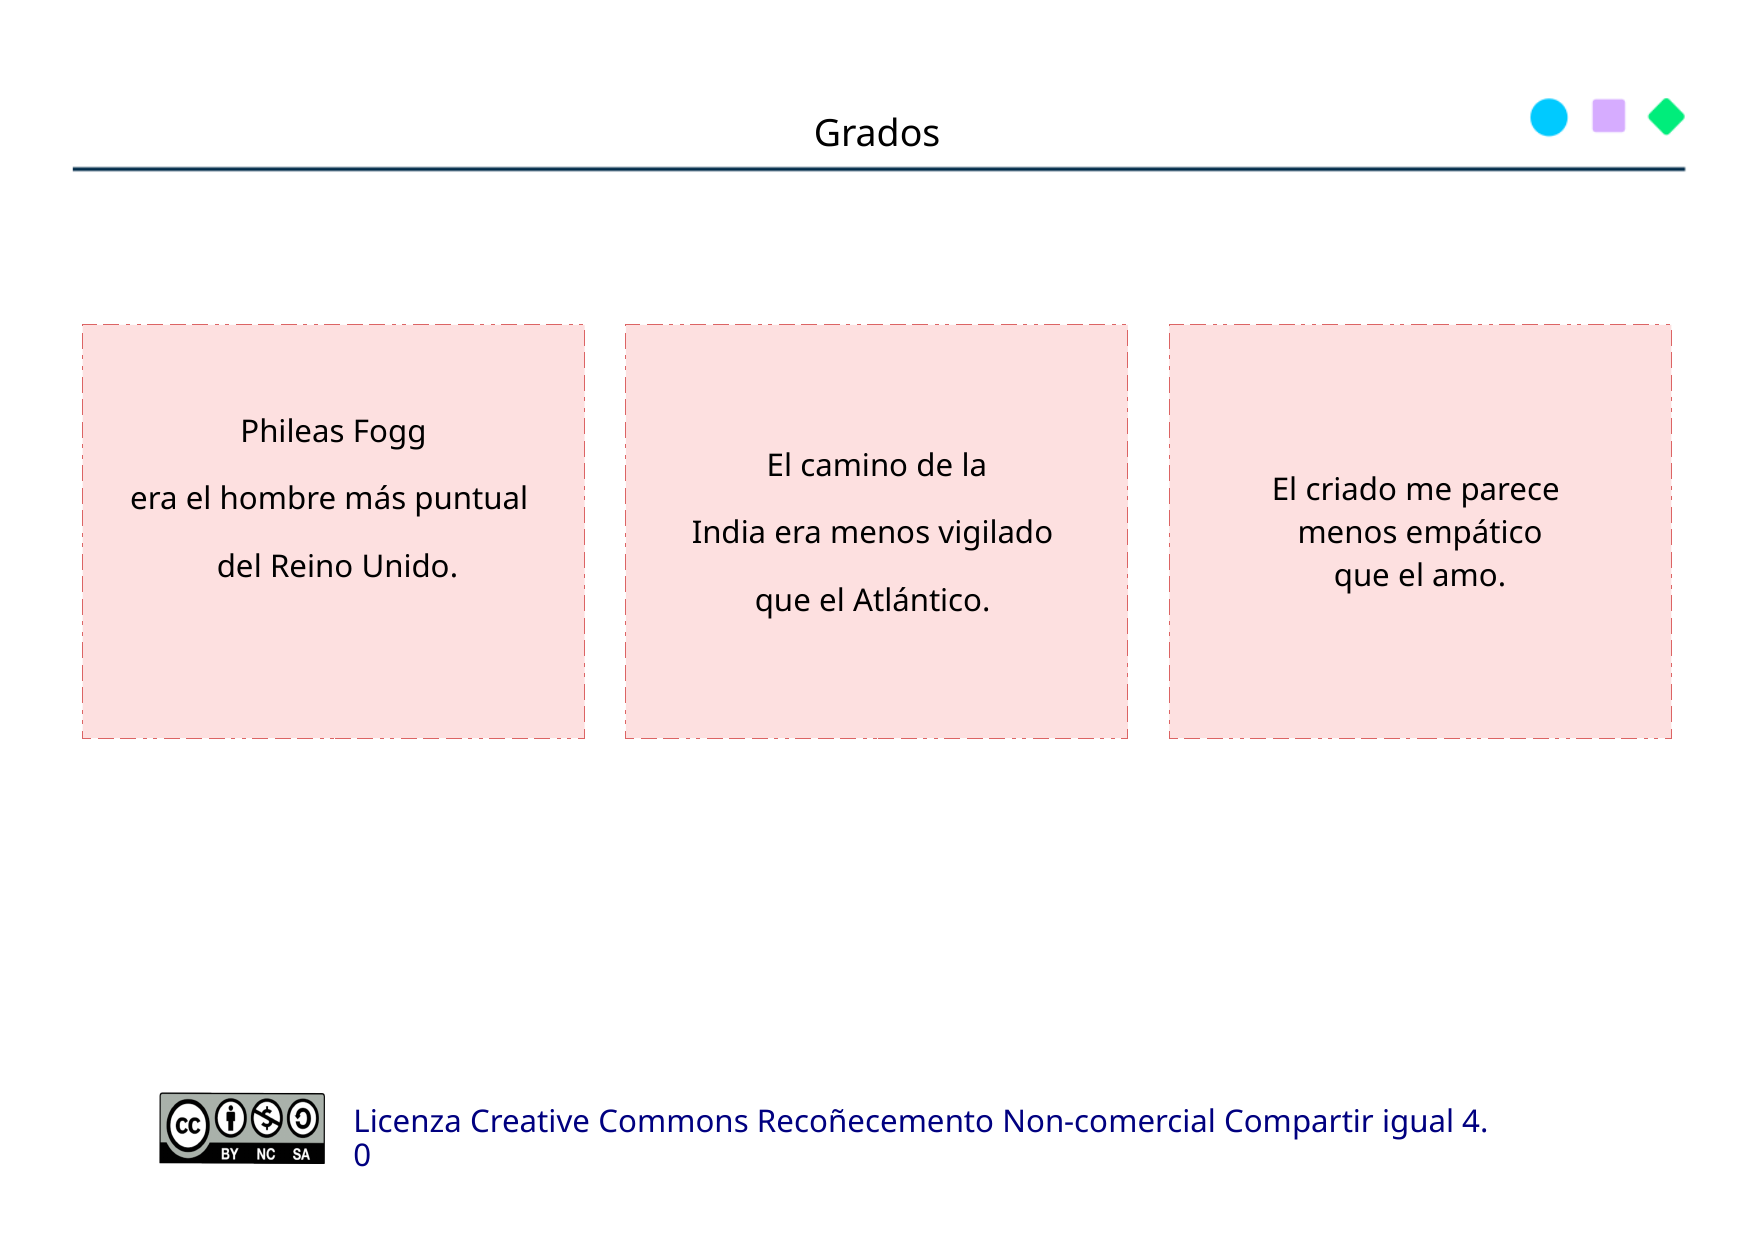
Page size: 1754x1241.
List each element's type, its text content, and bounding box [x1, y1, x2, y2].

picture [59, 70, 1695, 194]
text_box El camino de la India era menos vigilado que el Atlántico. [625, 324, 1128, 739]
text_box El criado me parece menos empático que el amo. [1169, 324, 1672, 739]
text_box Phileas Fogg era el hombre más puntual del Reino Unido. [82, 324, 585, 739]
text_box Licenza Creative Commons Recoñecemento Non-comercial Compartir igual 4.0 [338, 1072, 1506, 1170]
picture [159, 1092, 325, 1164]
